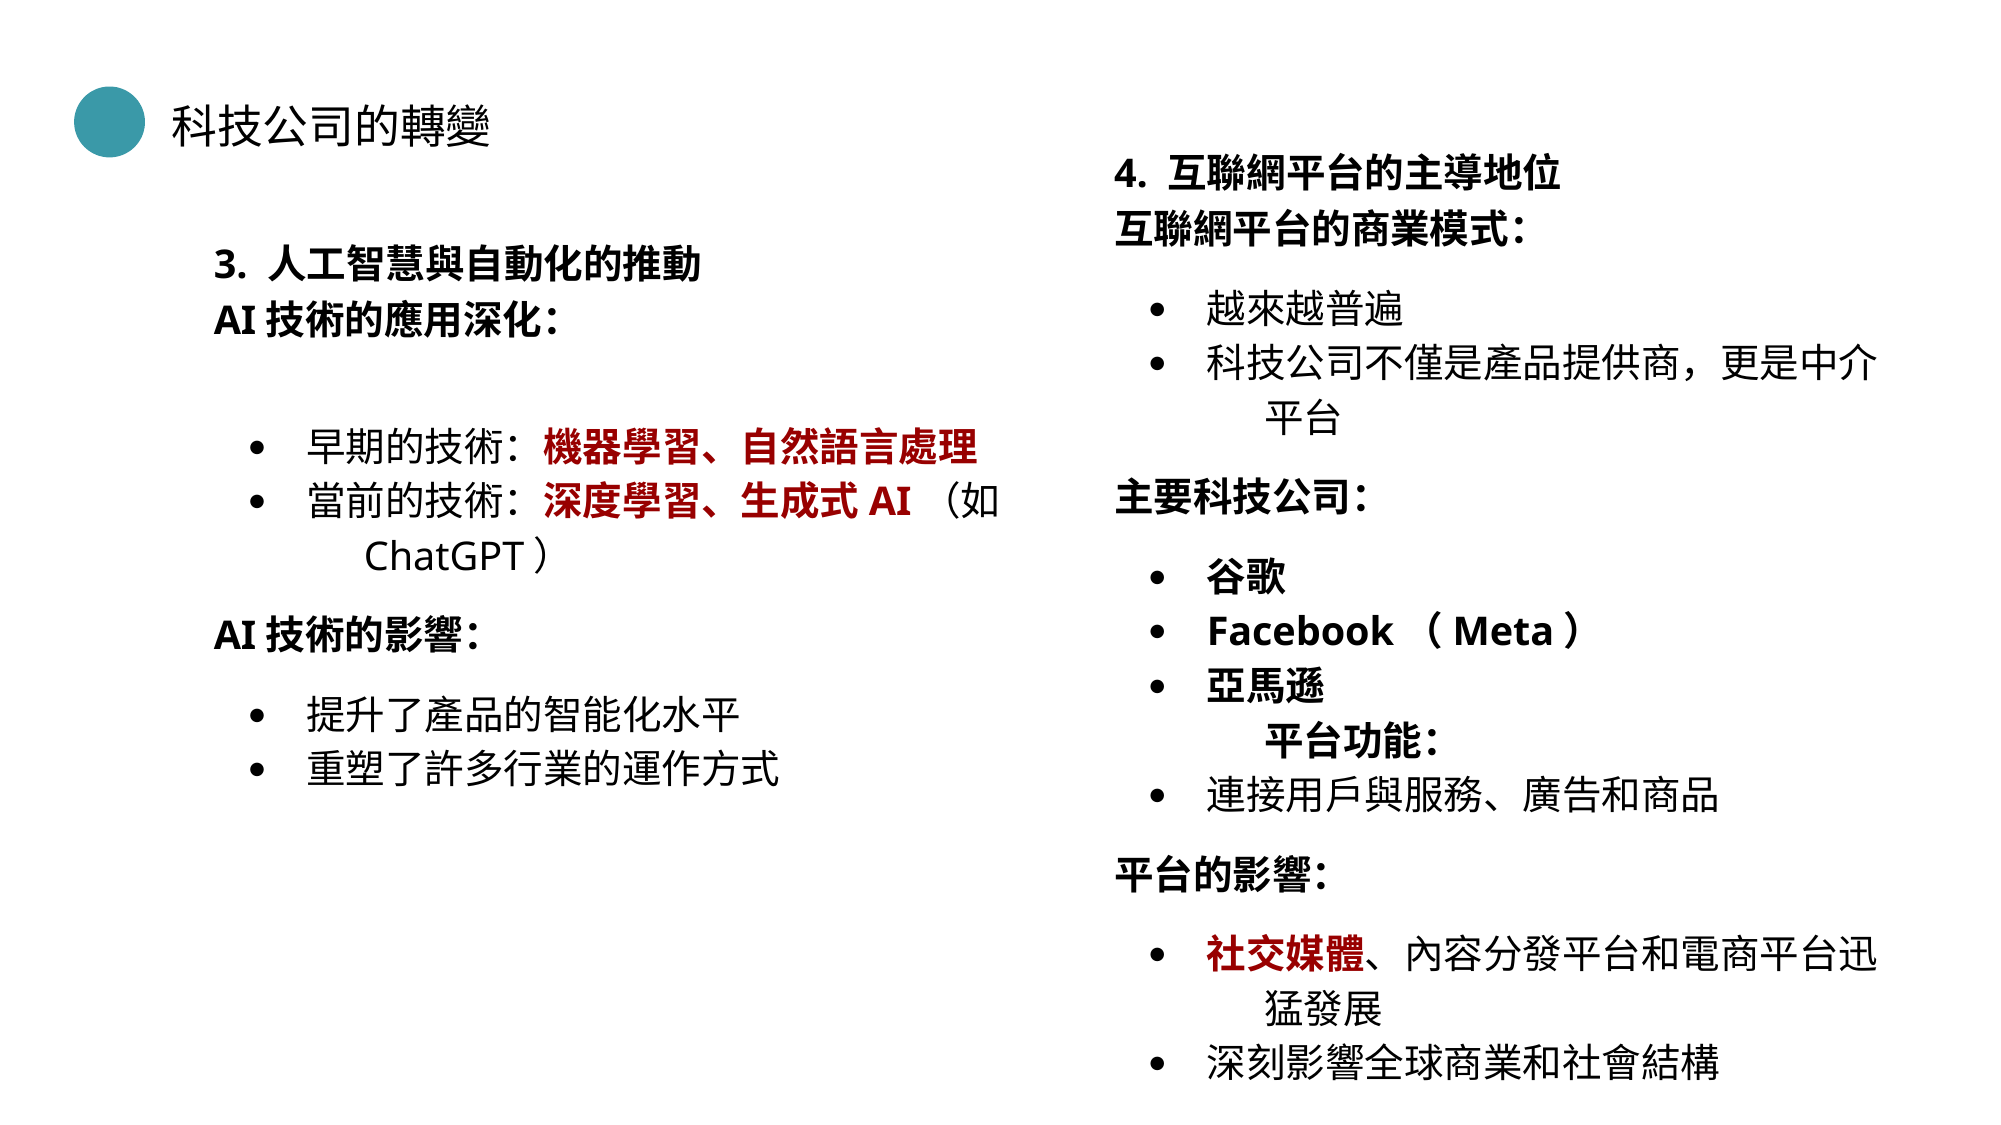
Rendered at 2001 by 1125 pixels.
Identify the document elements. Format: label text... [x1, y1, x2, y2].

text_box [74, 86, 145, 158]
text_box 4. 互聯網平台的主導地位 互聯網平台的商業模式： 越來越普遍 科技公司不僅是產品提供商，更是中介平台 主要科技公司： 谷歌 Facebook（Meta） 亞馬遜 平台功能： 連接用戶與服務、廣告和商品 平台的影響： 社交媒體、內容分發平台和電商平台迅猛發展 深刻影響全球商業和社會結構 [1099, 126, 1909, 1088]
text_box 科技公司的轉變 [171, 86, 1890, 158]
text_box 3. 人工智慧與自動化的推動 AI技術的應用深化： 早期的技術：機器學習、自然語言處理 當前的技術：深度學習、生成式AI（如ChatGPT） AI技術的影響： 提升了產品的智能化水平 重塑了許多行業的運作方式 [198, 216, 1019, 1040]
